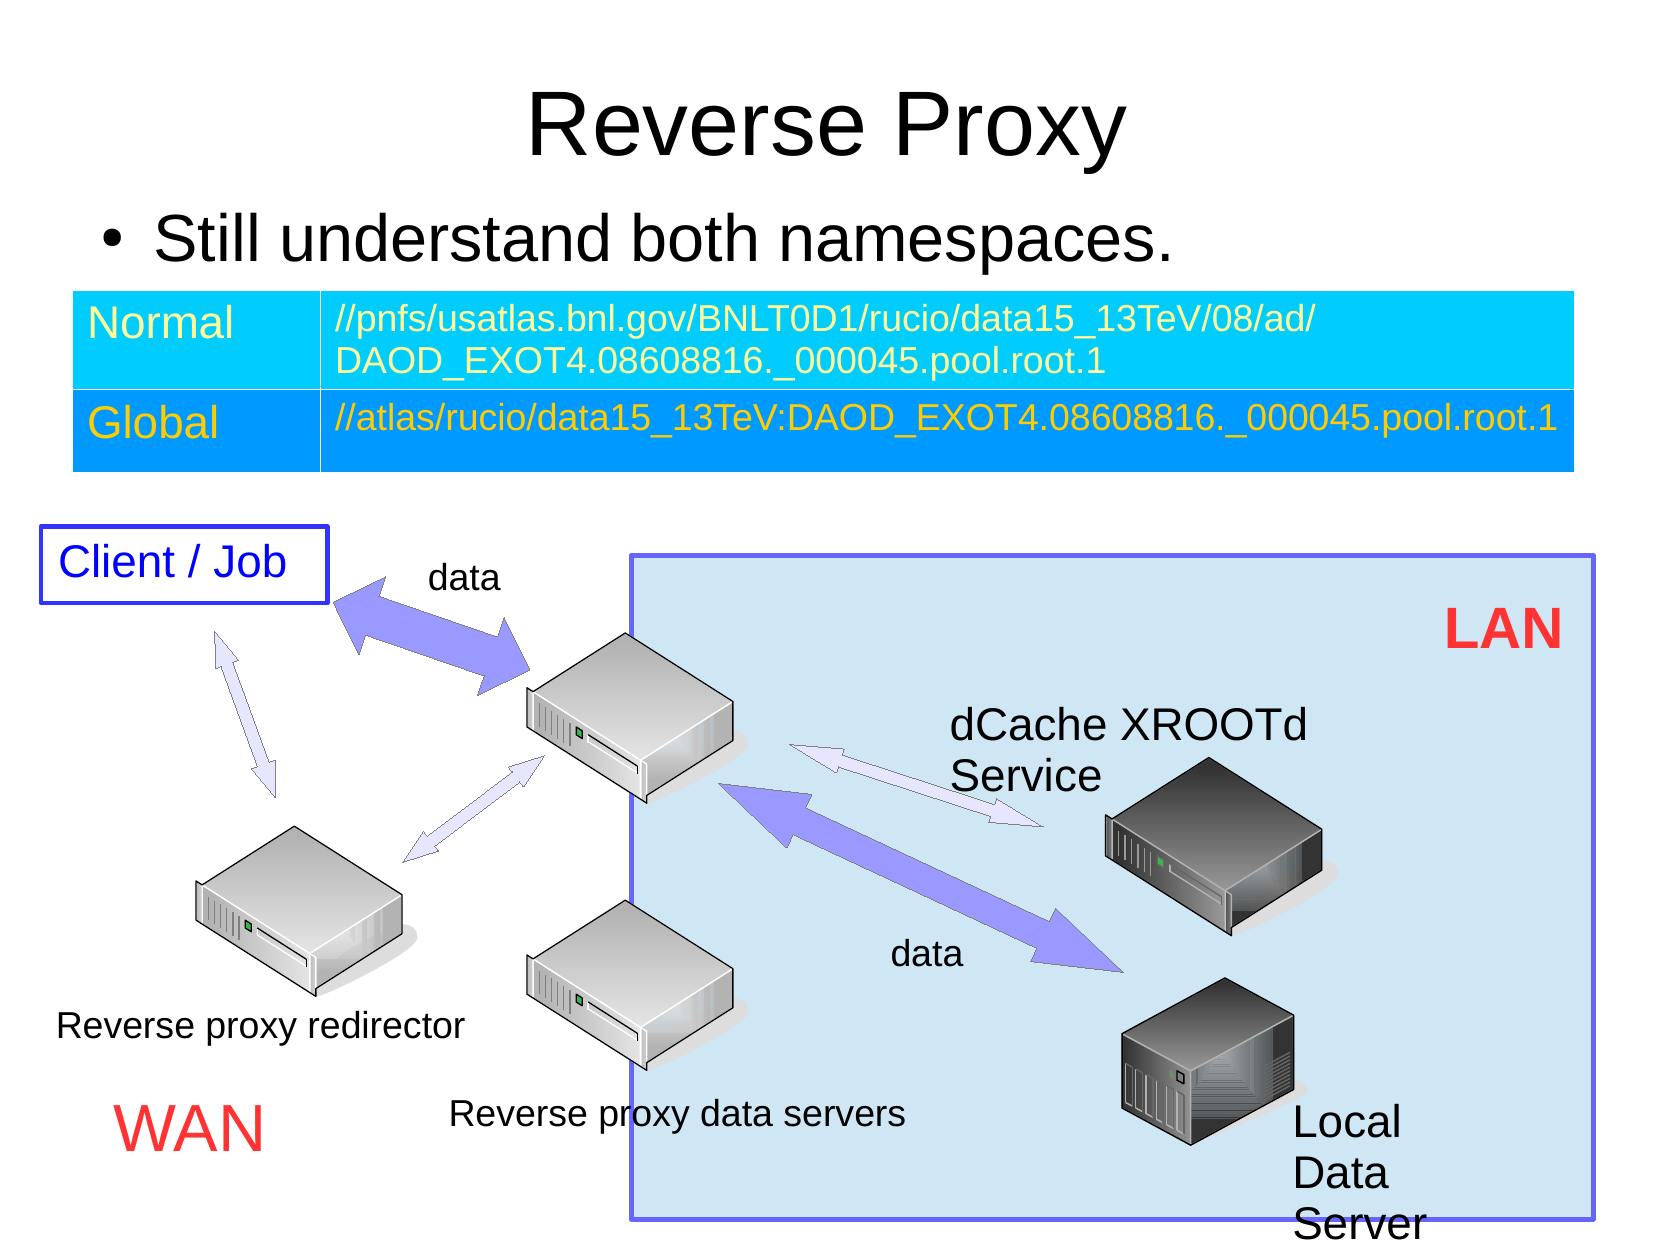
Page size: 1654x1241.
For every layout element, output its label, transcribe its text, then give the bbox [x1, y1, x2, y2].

table_header Normal [73, 291, 320, 389]
text_box data [413, 549, 516, 606]
picture [526, 899, 749, 1072]
picture [526, 632, 749, 804]
text_box WAN [98, 1083, 282, 1174]
text_box [333, 576, 530, 696]
text_box Reverse proxy redirector [41, 997, 480, 1055]
text_box Reverse proxy data servers [433, 1085, 921, 1143]
text_box Local Data Server [1277, 1088, 1552, 1206]
picture [195, 825, 418, 997]
table_cell //atlas/rucio/data15_13TeV:DAOD_EXOT4.08608816._000045.pool.root.1 [321, 390, 1574, 472]
text_box Client / Job [40, 526, 328, 604]
text_box [402, 755, 545, 863]
text_box [631, 555, 1594, 1220]
text_box dCache XROOTd Service [934, 691, 1487, 808]
text_box LAN [1428, 588, 1579, 670]
text_box data [875, 925, 979, 983]
table_cell Global [73, 390, 320, 472]
list Still understand both namespaces. [82, 201, 1571, 290]
title Reverse Proxy [82, 20, 1571, 201]
text_box [214, 631, 276, 798]
picture [1104, 808, 1338, 937]
table_header //pnfs/usatlas.bnl.gov/BNLT0D1/rucio/data15_13TeV/08/ad/DAOD_EXOT4.08608816._000045.pool.root.1 [321, 291, 1574, 389]
picture [1121, 977, 1308, 1146]
